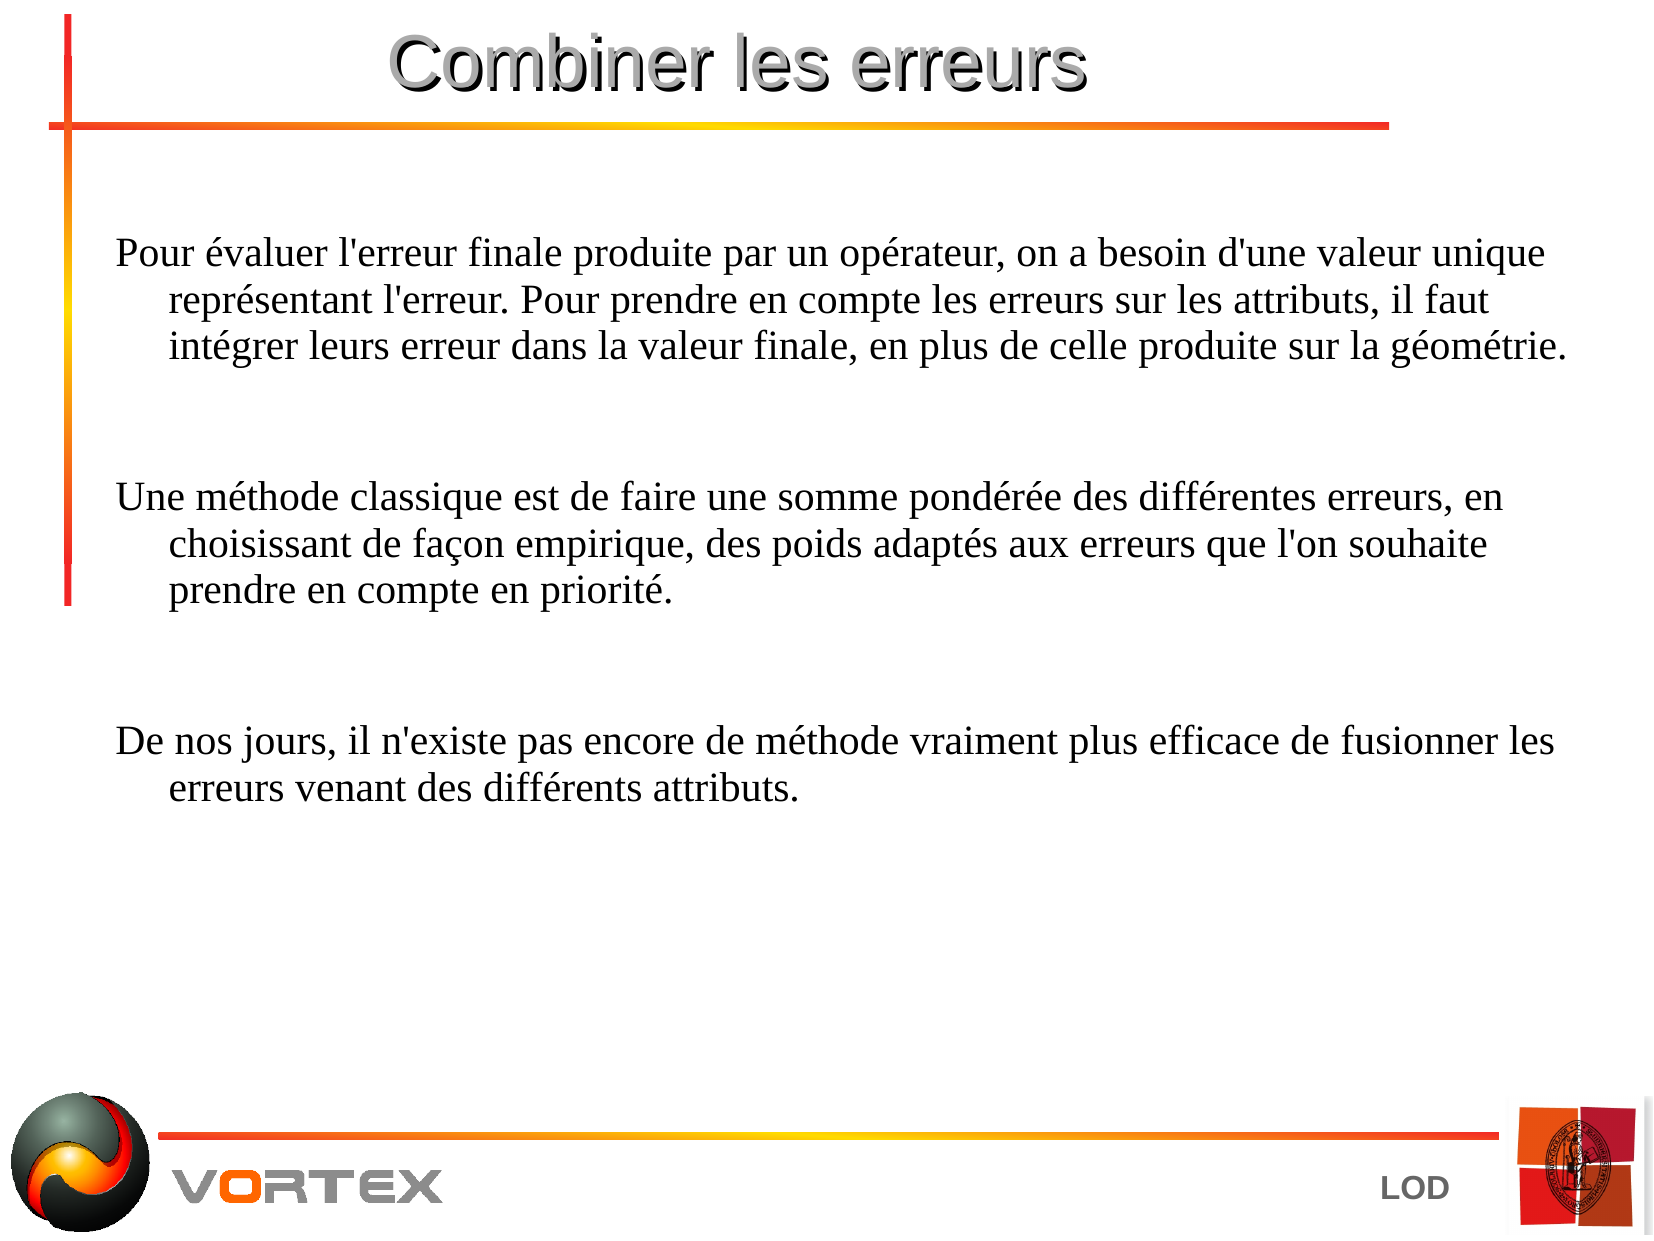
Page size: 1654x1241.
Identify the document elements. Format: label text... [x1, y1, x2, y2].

picture [11, 1092, 443, 1232]
list Pour évaluer l'erreur finale produite par un opérateur, on a besoin d'une valeur unique représentant l'erreur. Pour prendre en compte les erreurs sur les attributs, il faut intégrer leurs erreur dans la valeur finale, en plus de celle produite sur la géométrie. Une méthode classique est de faire une somme pondérée des différentes erreurs, en choisissant de façon empirique, des poids adaptés aux erreurs que l'on souhaite prendre en compte en priorité. De nos jours, il n'existe pas encore de méthode vraiment plus efficace de fusionner les erreurs venant des différents attributs. [97, 153, 1571, 1109]
picture [1505, 1096, 1653, 1235]
title Combiner les erreurs [82, 4, 1392, 120]
